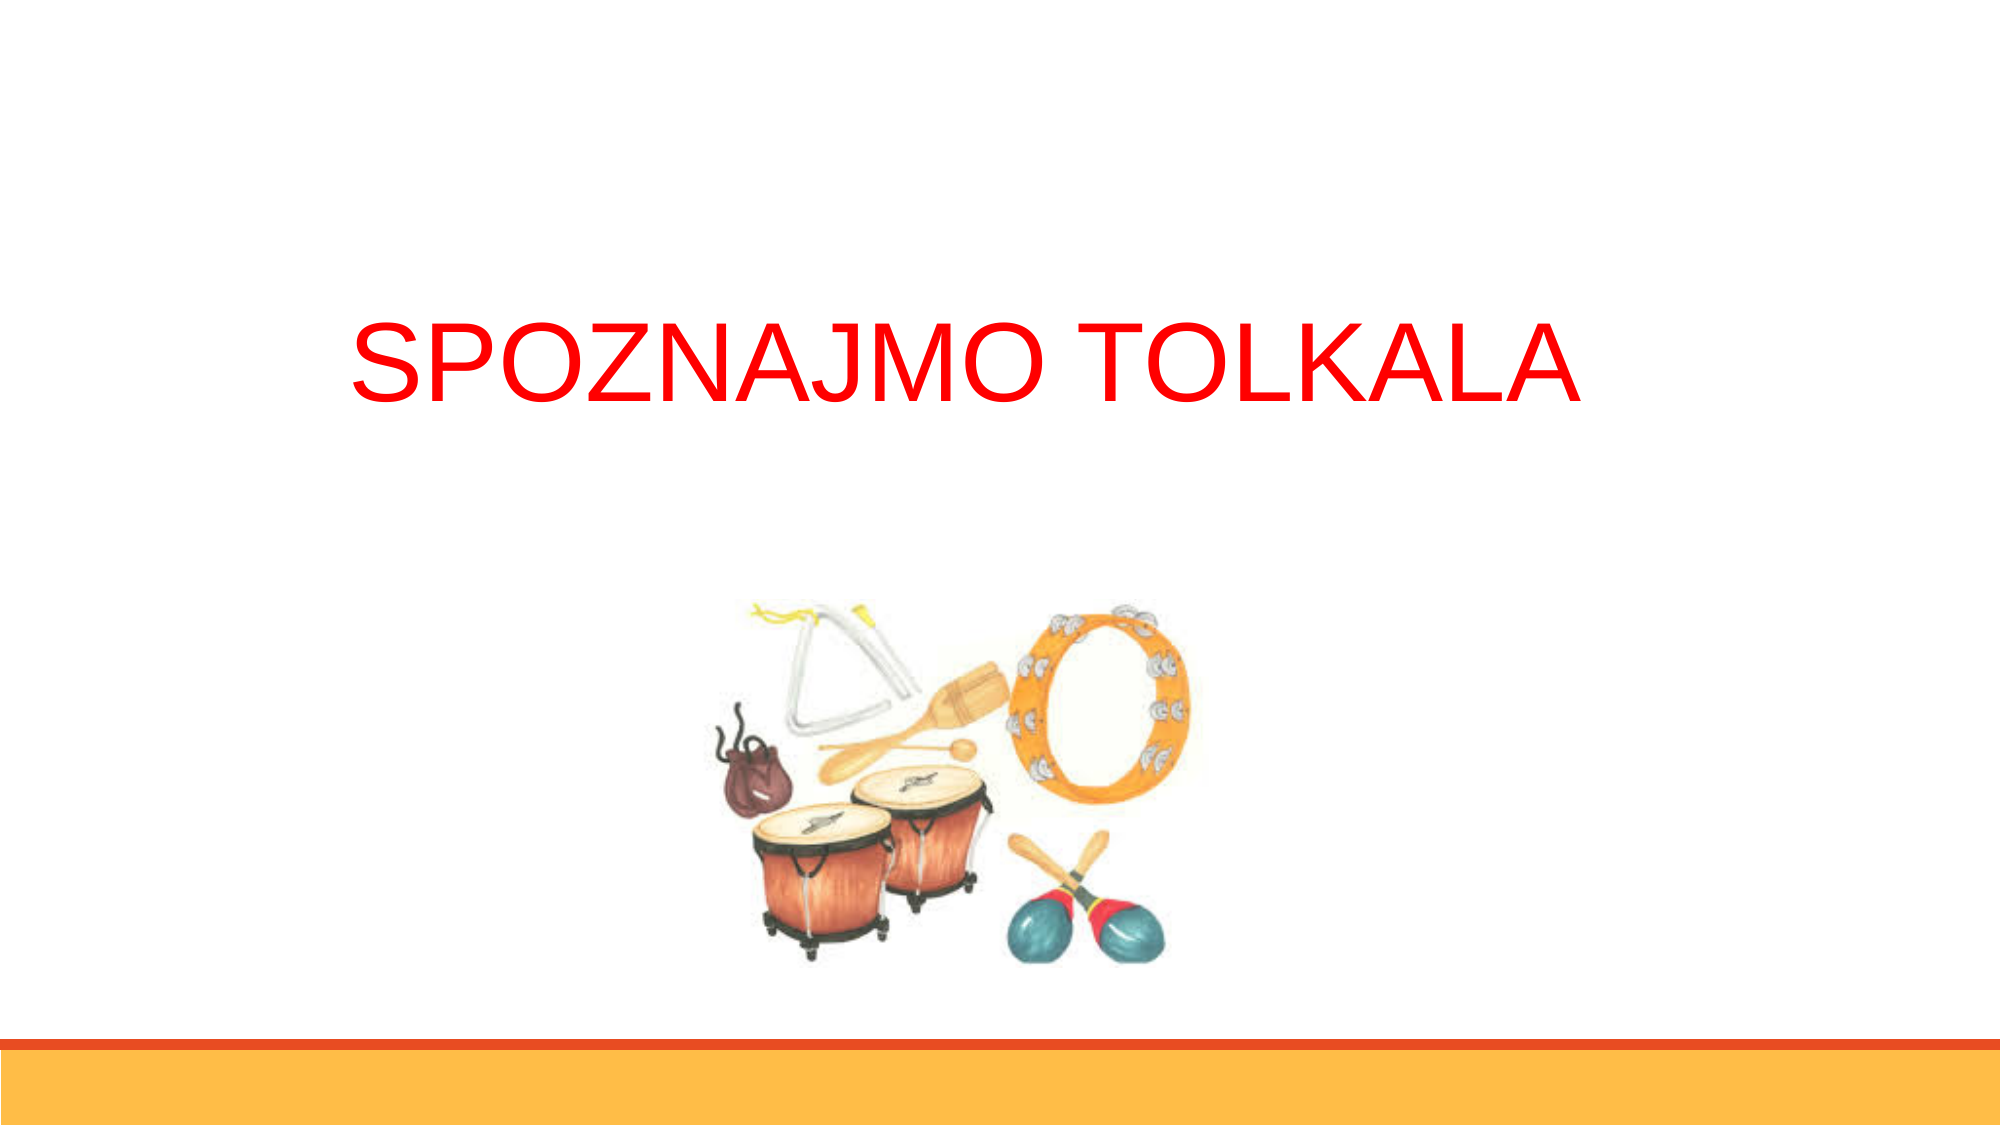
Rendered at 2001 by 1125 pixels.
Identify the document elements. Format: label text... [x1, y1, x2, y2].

picture [689, 599, 1209, 968]
text_box SPOZNAJMO TOLKALA [286, 281, 1644, 432]
